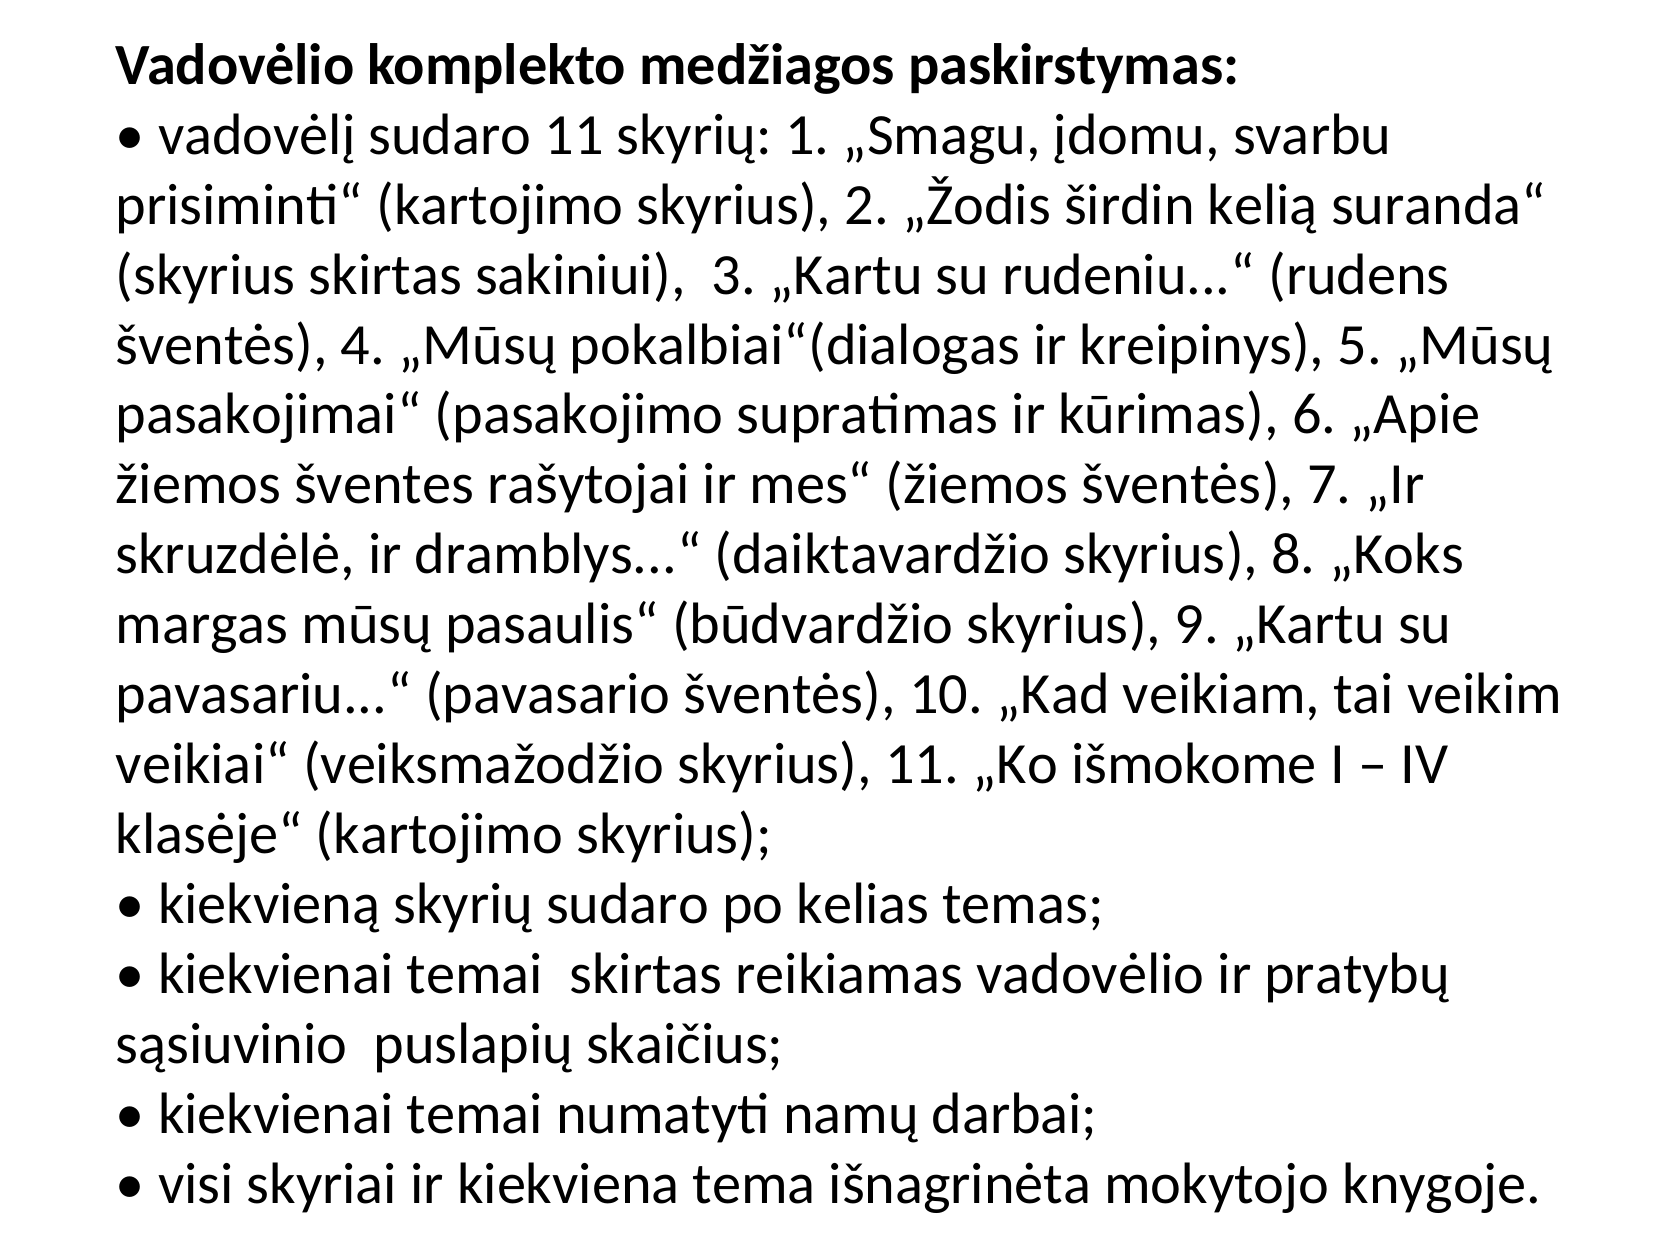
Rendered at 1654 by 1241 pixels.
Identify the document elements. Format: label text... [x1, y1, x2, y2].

text_box Vadovėlio komplekto medžiagos paskirstymas: • vadovėlį sudaro 11 skyrių: 1. „Smagu, įdomu, svarbu prisiminti“ (kartojimo skyrius), 2. „Žodis širdin kelią suranda“ (skyrius skirtas sakiniui), 3. „Kartu su rudeniu...“ (rudens šventės), 4. „Mūsų pokalbiai“(dialogas ir kreipinys), 5. „Mūsų pasakojimai“ (pasakojimo supratimas ir kūrimas), 6. „Apie žiemos šventes rašytojai ir mes“ (žiemos šventės), 7. „Ir skruzdėlė, ir dramblys...“ (daiktavardžio skyrius), 8. „Koks margas mūsų pasaulis“ (būdvardžio skyrius), 9. „Kartu su pavasariu...“ (pavasario šventės), 10. „Kad veikiam, tai veikim veikiai“ (veiksmažodžio skyrius), 11. „Ko išmokome I – IV klasėje“ (kartojimo skyrius); • kiekvieną skyrių sudaro po kelias temas; • kiekvienai temai skirtas reikiamas vadovėlio ir pratybų sąsiuvinio puslapių skaičius; • kiekvienai temai numatyti namų darbai; • visi skyriai ir kiekviena tema išnagrinėta mokytojo knygoje. [100, 18, 1605, 1241]
